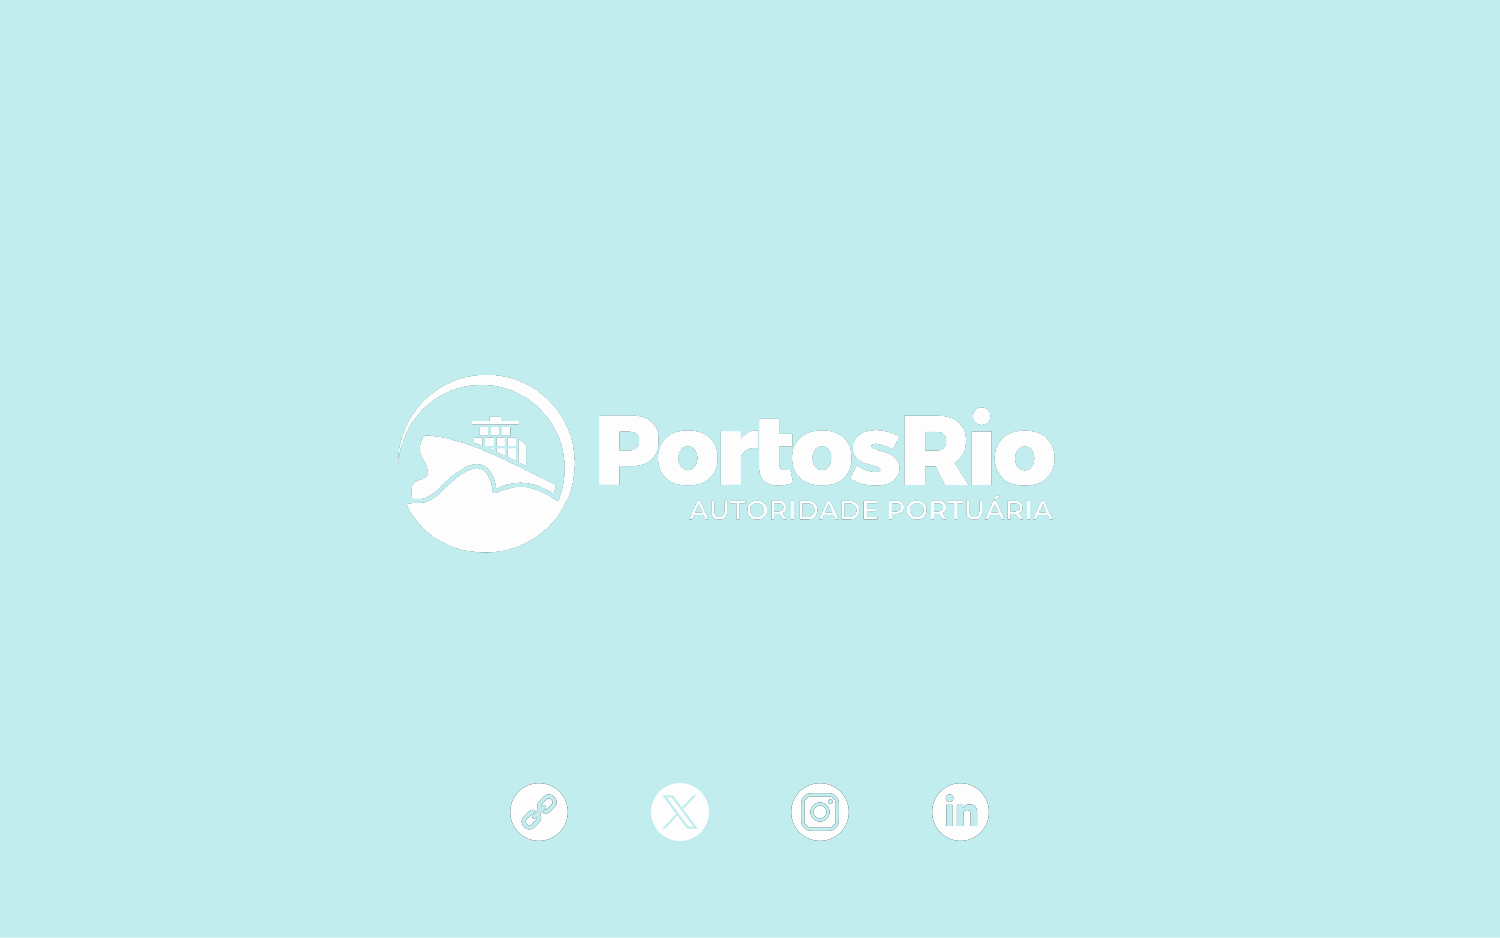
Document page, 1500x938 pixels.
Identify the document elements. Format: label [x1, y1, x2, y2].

picture [503, 776, 575, 848]
picture [925, 776, 996, 848]
picture [369, 343, 1073, 594]
picture [651, 783, 709, 841]
picture [784, 776, 856, 848]
